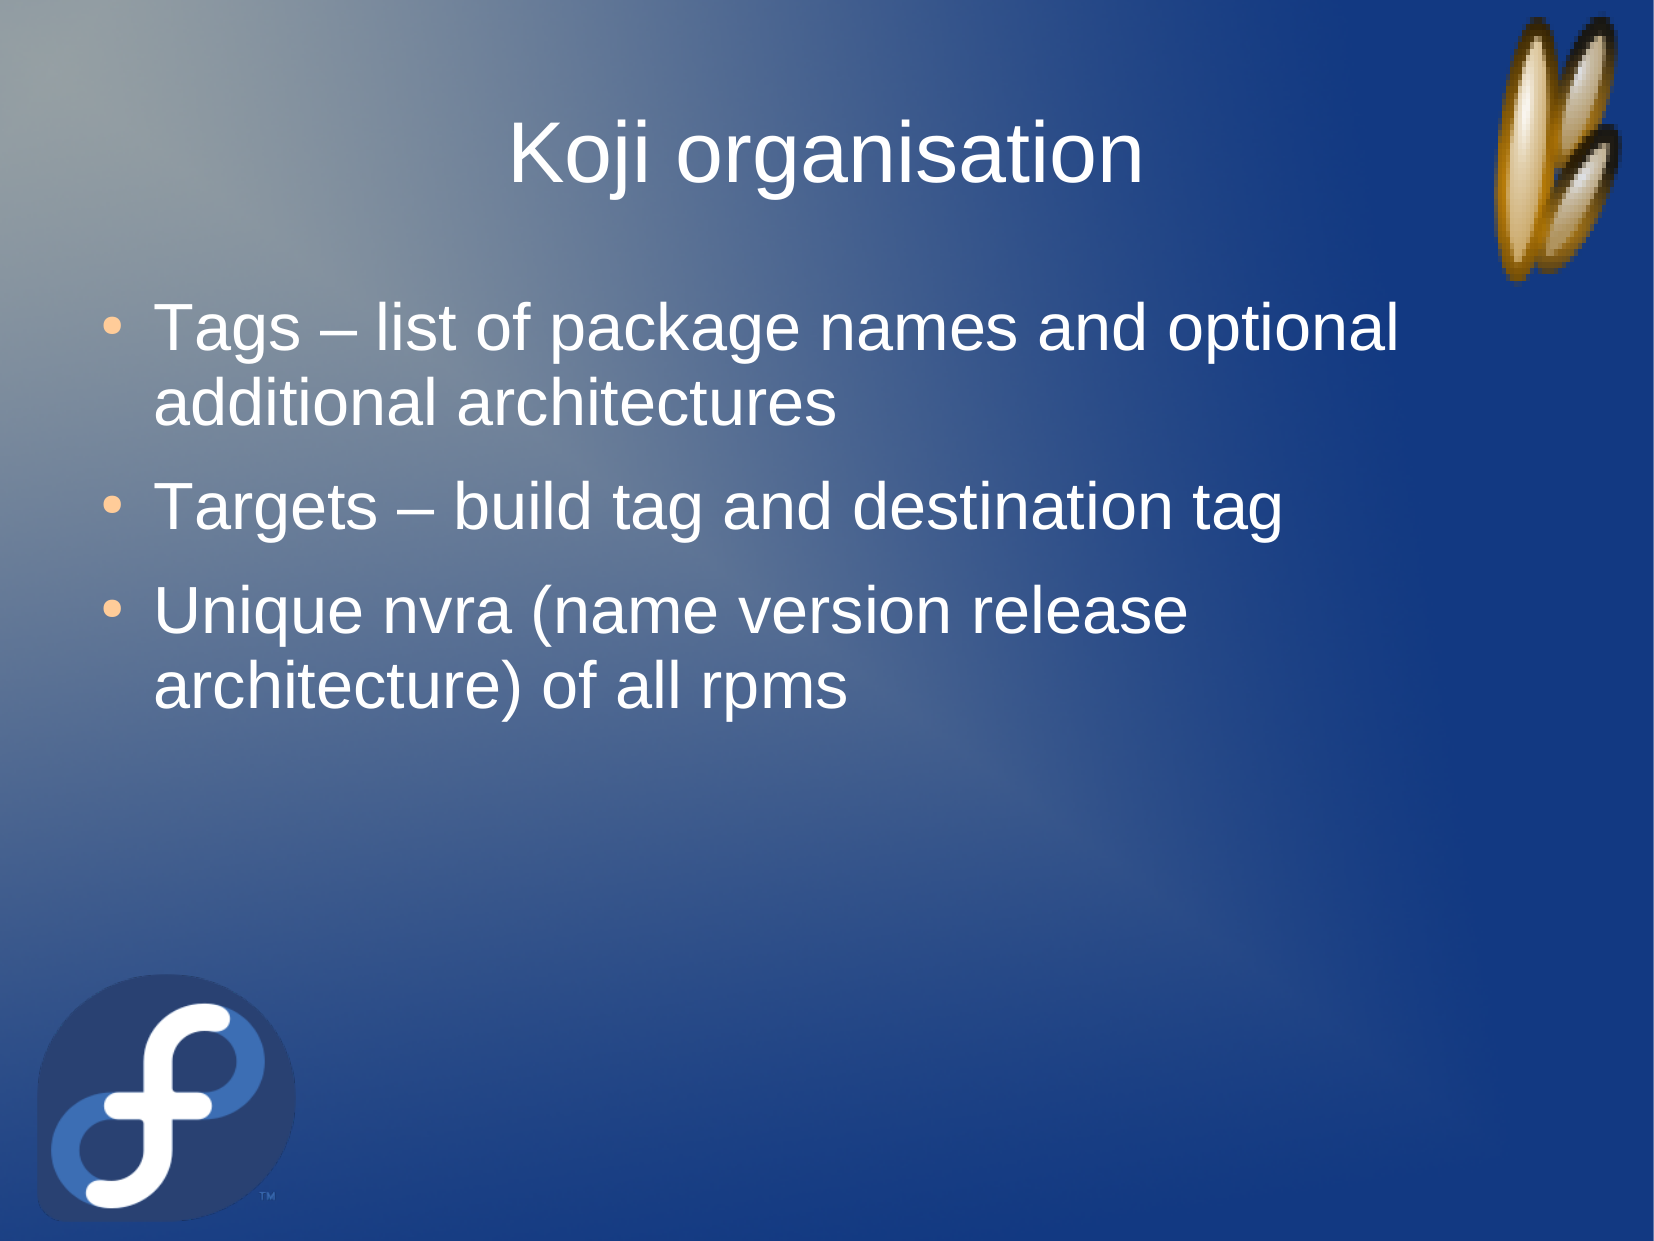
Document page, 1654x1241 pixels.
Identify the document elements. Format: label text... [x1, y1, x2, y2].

list Tags – list of package names and optional additional architectures Targets – build tag and destination tag Unique nvra (name version release architecture) of all rpms [82, 290, 1571, 1109]
title Koji organisation [82, 49, 1571, 257]
picture [0, 0, 1654, 1241]
